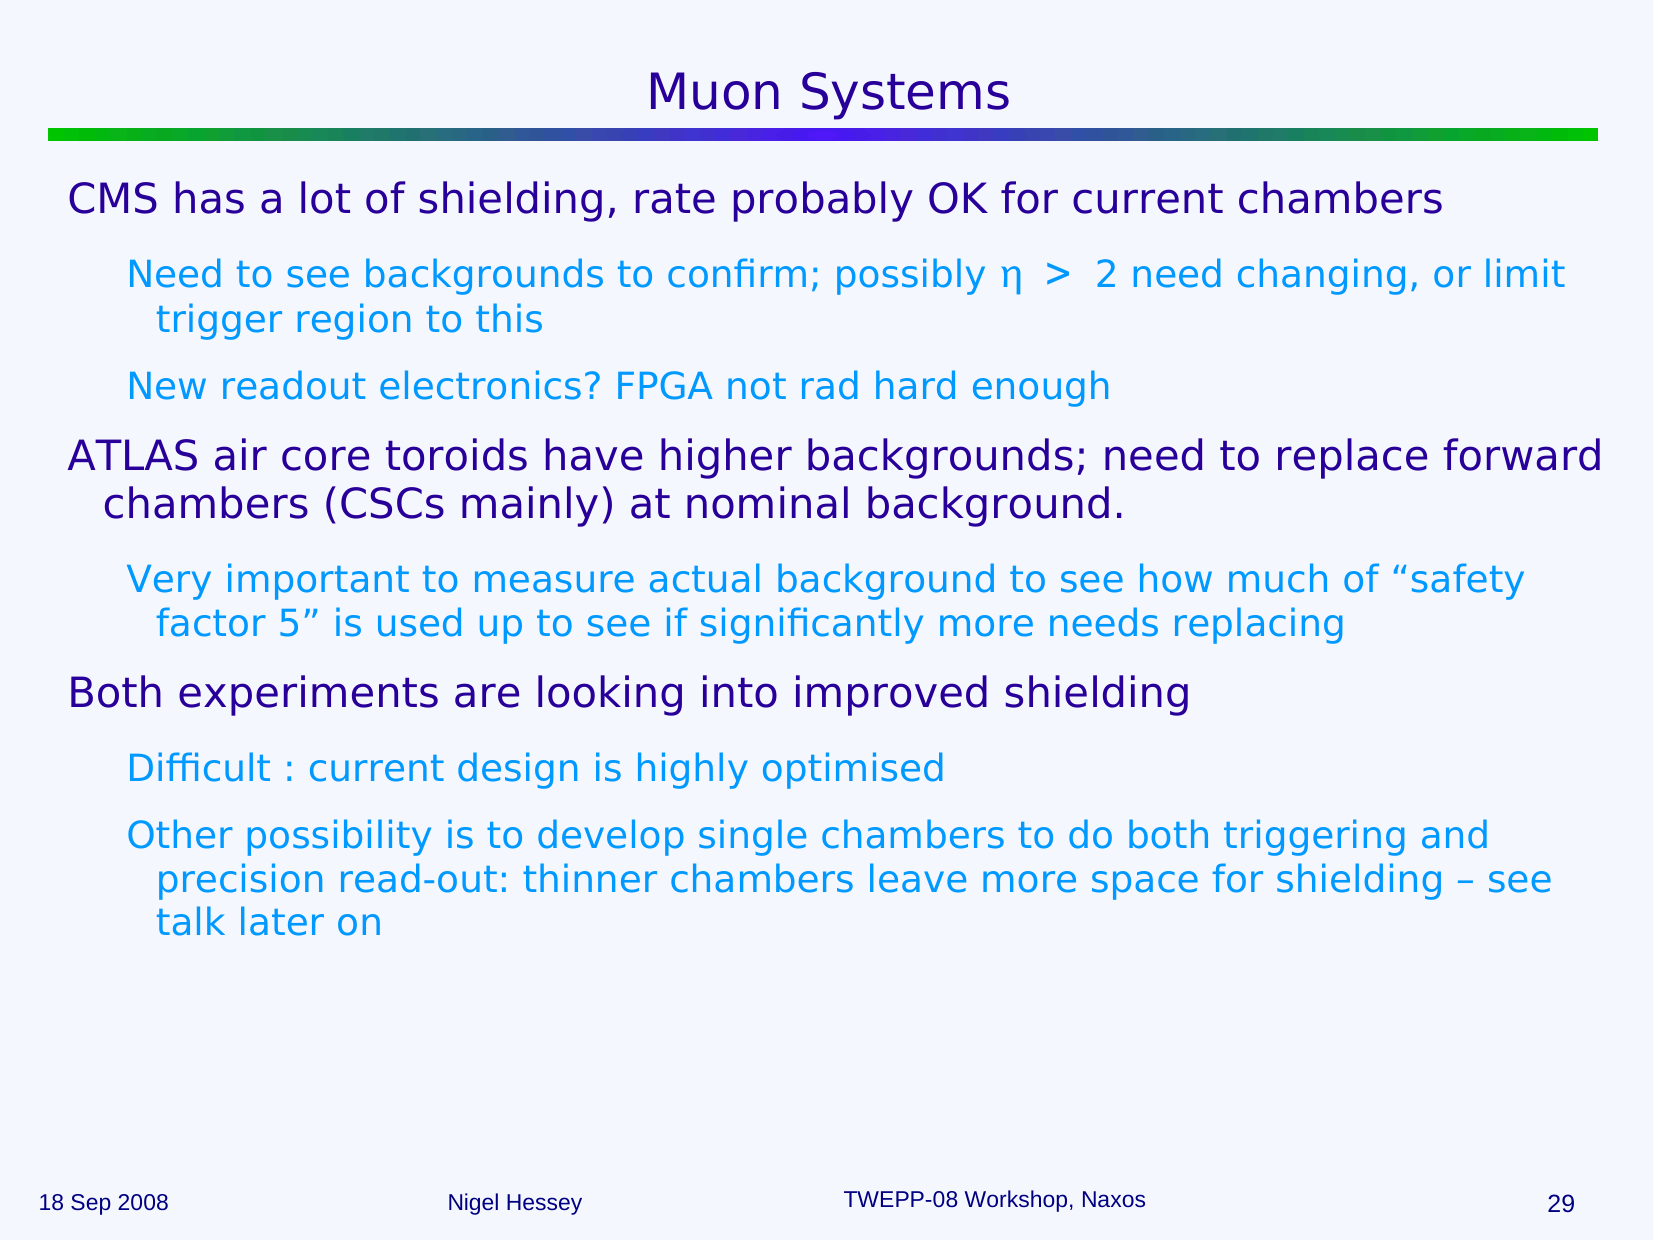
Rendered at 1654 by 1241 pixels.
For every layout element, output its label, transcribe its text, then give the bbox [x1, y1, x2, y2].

title Muon Systems [95, 37, 1563, 146]
picture [1563, 128, 1598, 141]
picture [48, 128, 95, 141]
list CMS has a lot of shielding, rate probably OK for current chambers Need to see backgrounds to confirm; possibly  > 2 need changing, or limit trigger region to this New readout electronics? FPGA not rad hard enough ATLAS air core toroids have higher backgrounds; need to replace forward chambers (CSCs mainly) at nominal background. Very important to measure actual background to see how much of “safety factor 5” is used up to see if significantly more needs replacing Both experiments are looking into improved shielding Difficult : current design is highly optimised Other possibility is to develop single chambers to do both triggering and precision read-out: thinner chambers leave more space for shielding – see talk later on [49, 174, 1614, 1127]
